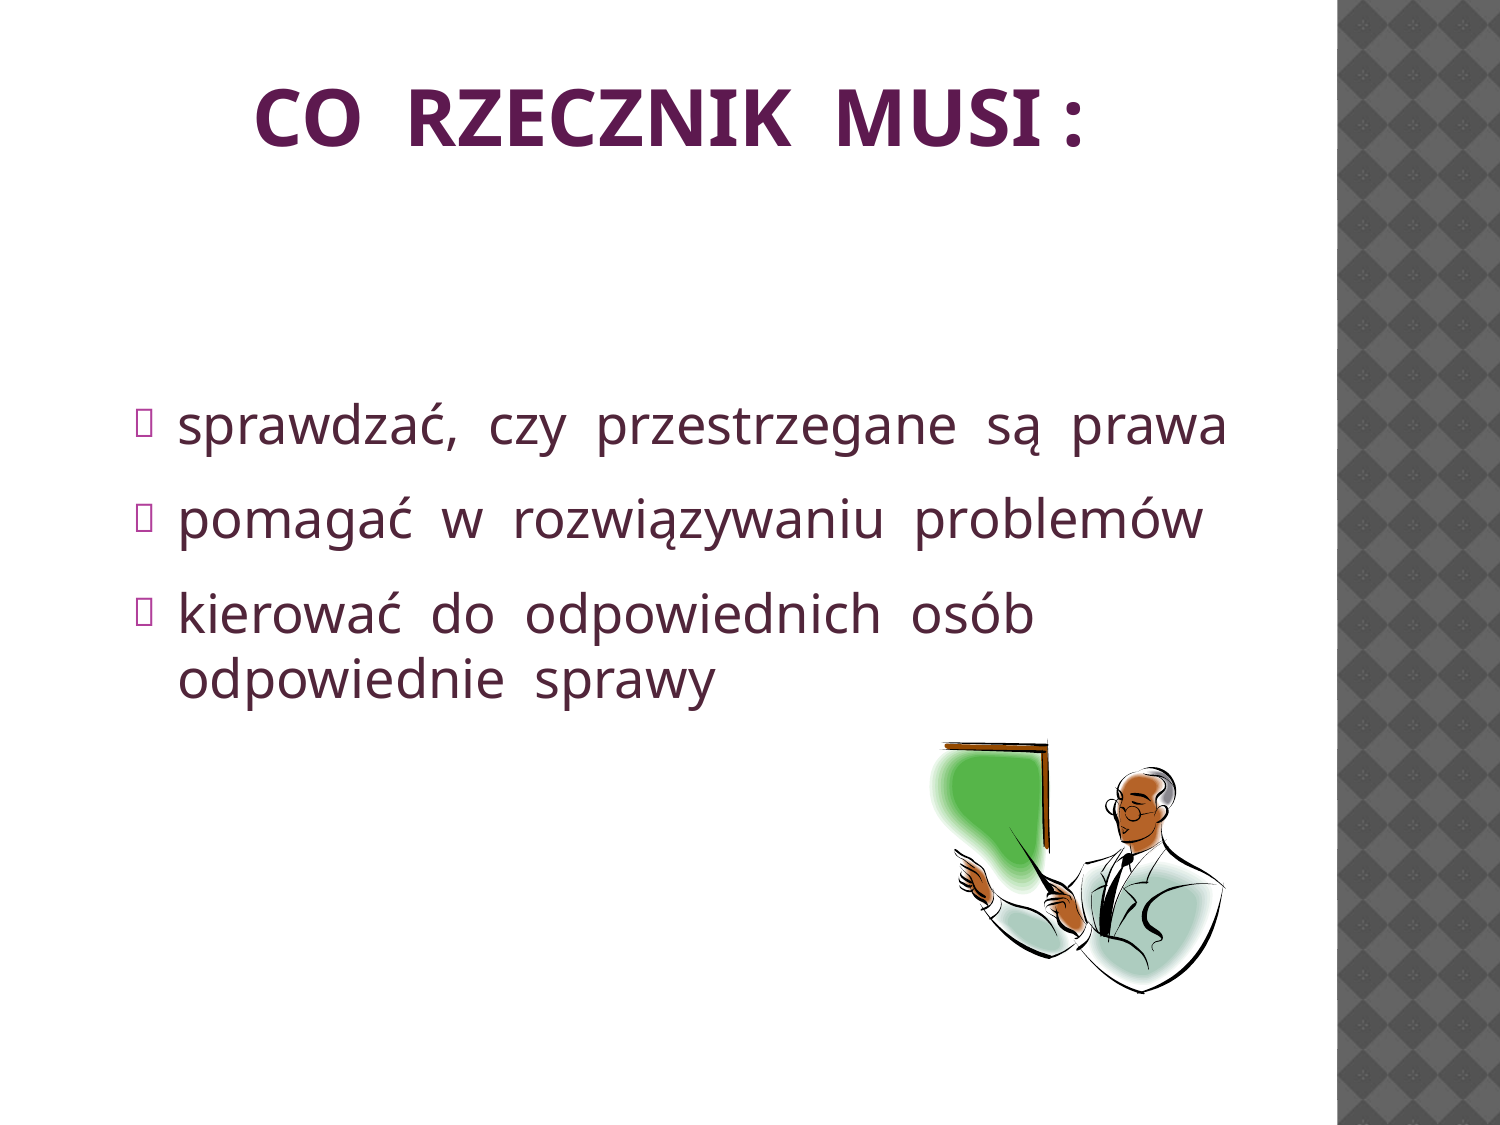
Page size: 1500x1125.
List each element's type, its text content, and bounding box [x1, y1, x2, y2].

picture [1337, 0, 1500, 1125]
list sprawdzać, czy przestrzegane są prawa pomagać w rozwiązywaniu problemów kierować do odpowiednich osób odpowiednie sprawy [117, 375, 1263, 879]
picture [925, 738, 1226, 995]
title CO RZECZNIK MUSI : [75, 52, 1263, 240]
